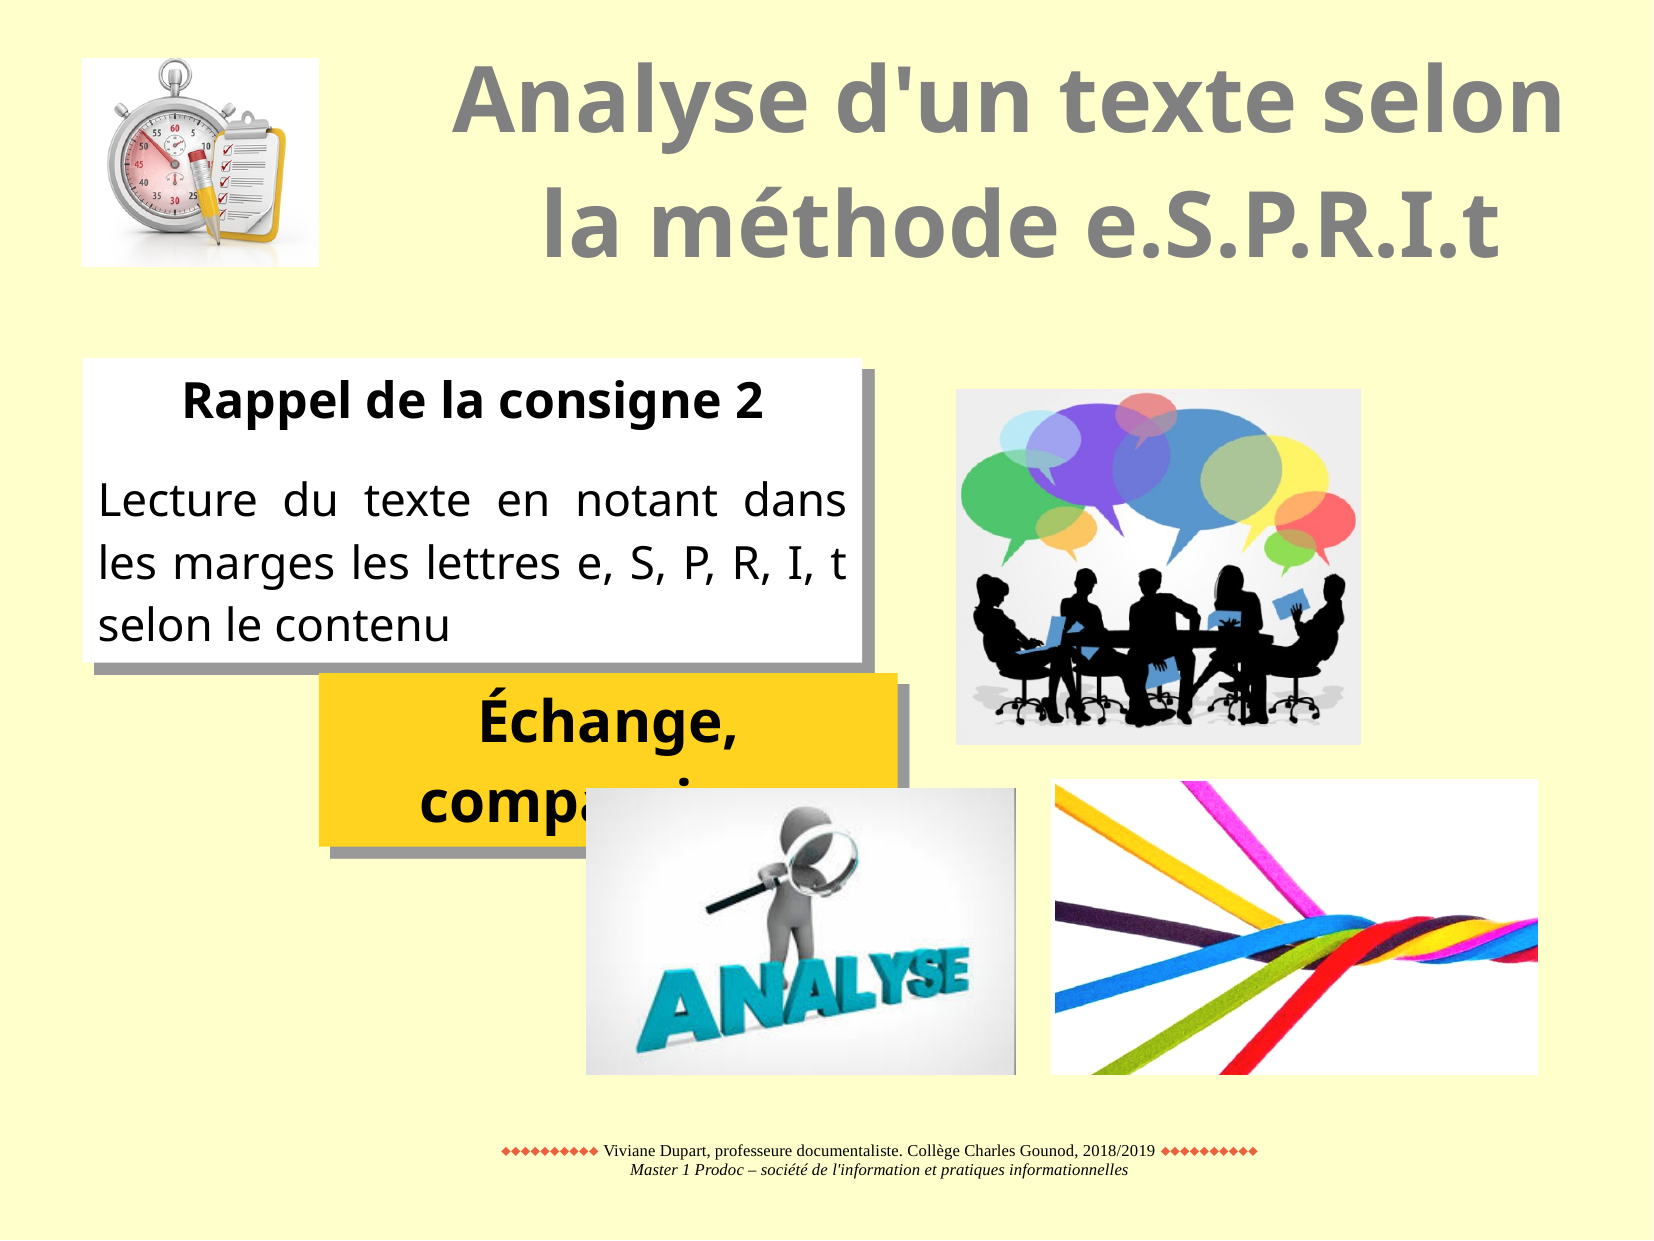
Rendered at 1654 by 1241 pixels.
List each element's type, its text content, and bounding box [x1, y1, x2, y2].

picture [956, 389, 1361, 745]
title Analyse d'un texte selon la méthode e.S.P.R.I.t [413, 35, 1607, 284]
text_box Rappel de la consigne 2 Lecture du texte en notant dans les marges les lettres e, S, P, R, I, t selon le contenu [82, 357, 863, 650]
text_box Échange, comparaison [318, 673, 898, 765]
picture [1051, 779, 1538, 1075]
subtitle  Viviane Dupart, professeure documentaliste. Collège Charles Gounod, 2018/2019  Master 1 Prodoc – société de l'information et pratiques informationnelles [330, 1122, 1430, 1199]
picture [82, 58, 319, 267]
picture [586, 788, 1016, 1075]
